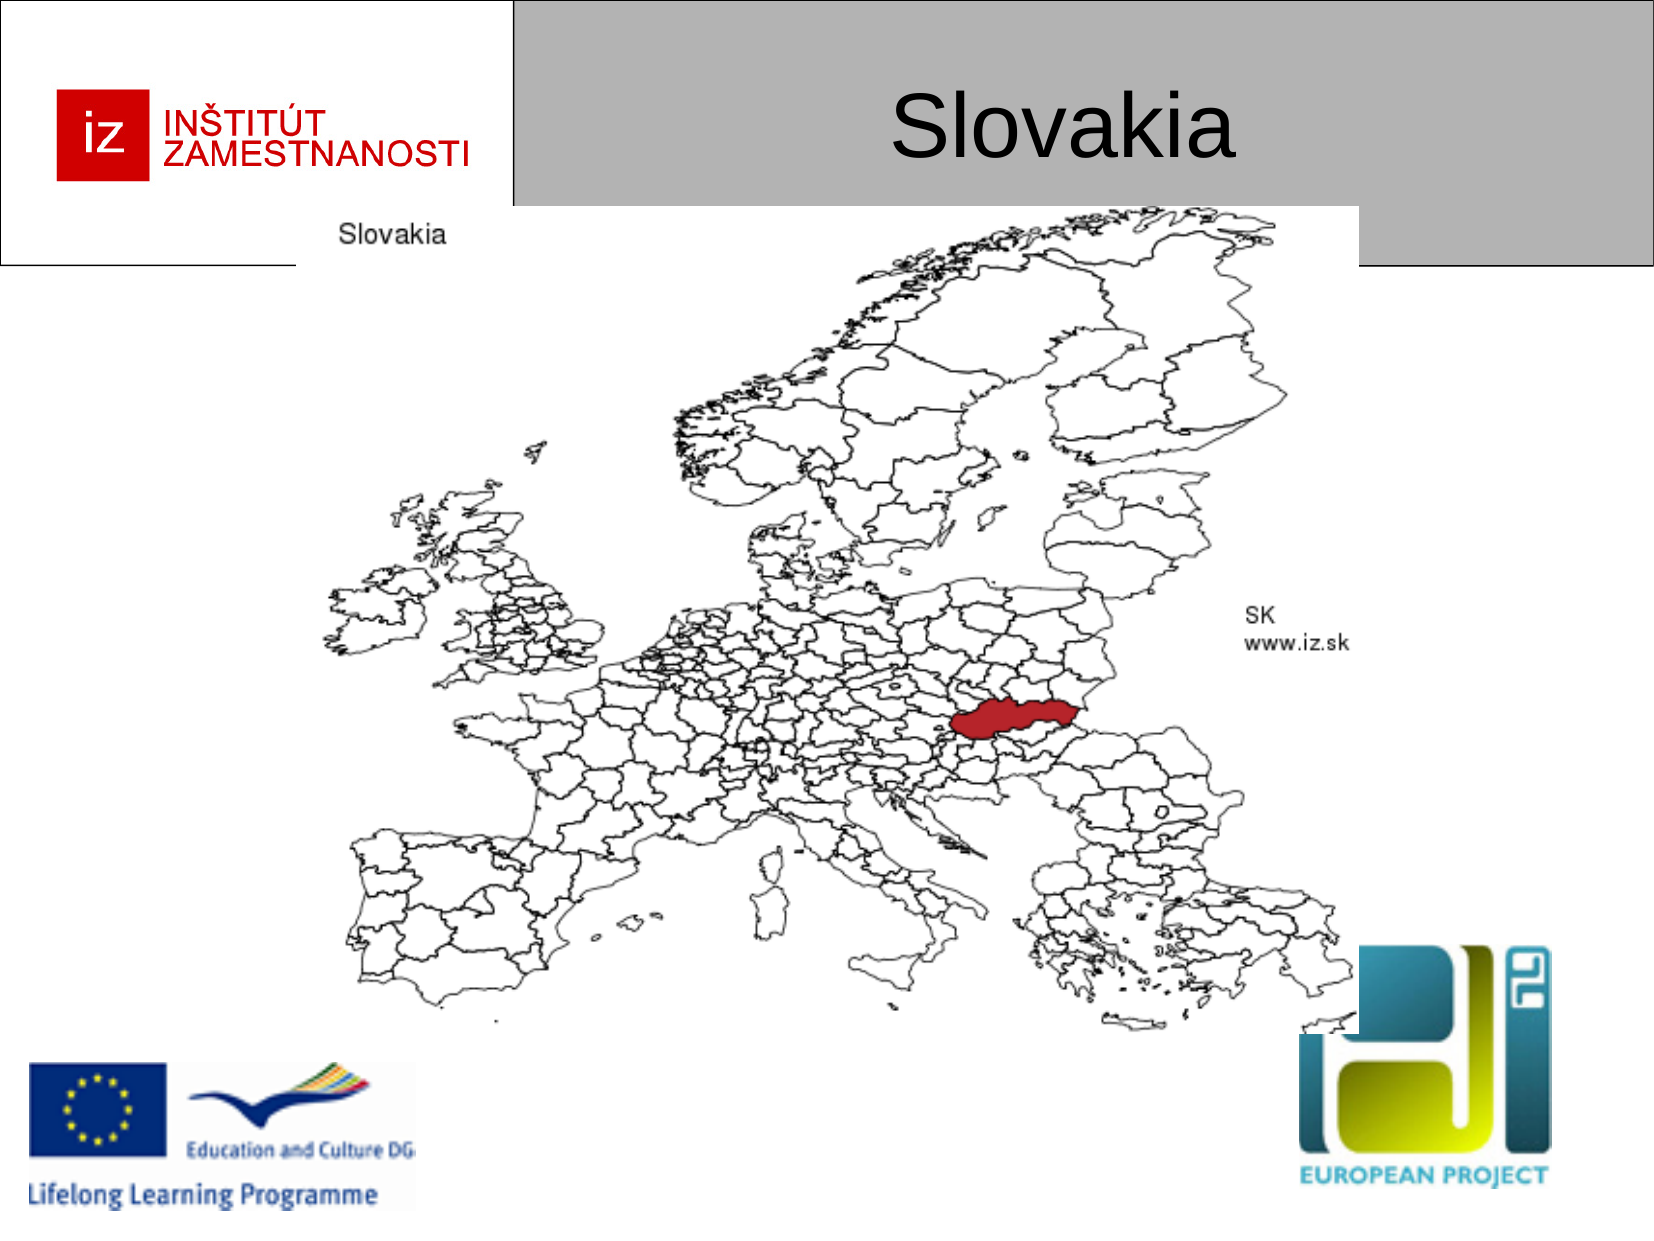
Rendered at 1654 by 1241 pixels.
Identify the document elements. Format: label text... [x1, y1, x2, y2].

picture [29, 1062, 416, 1211]
picture [5, 8, 1552, 1189]
title Slovakia [561, 37, 1565, 229]
